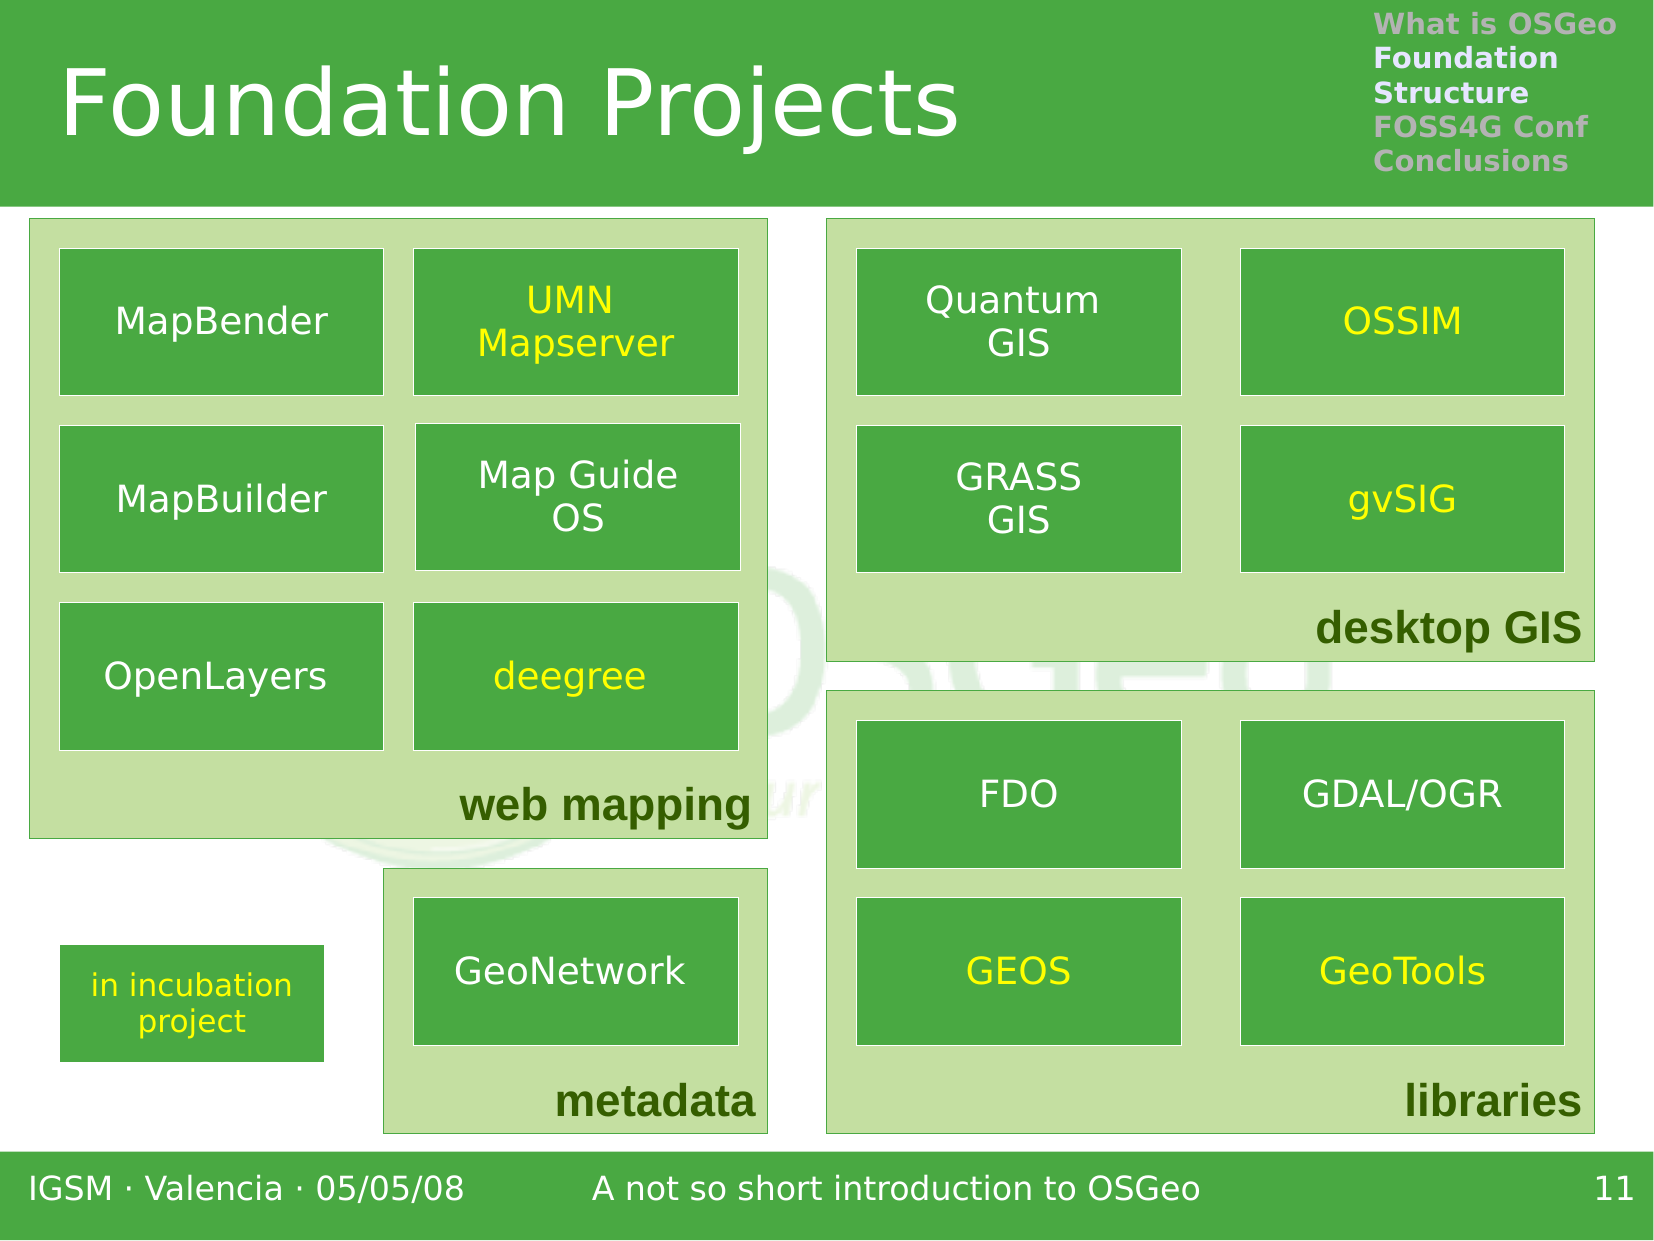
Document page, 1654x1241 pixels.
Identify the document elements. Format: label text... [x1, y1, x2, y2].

text_box [826, 690, 1595, 1134]
text_box libraries [1269, 1074, 1595, 1127]
text_box Map Guide OS [415, 423, 741, 571]
text_box GEOS [856, 897, 1182, 1046]
text_box [29, 218, 768, 839]
text_box web mapping [444, 771, 768, 839]
text_box metadata [442, 1074, 768, 1128]
text_box OpenLayers [59, 602, 384, 751]
text_box Quantum GIS [856, 248, 1182, 396]
text_box deegree [413, 602, 739, 751]
text_box MapBender [59, 248, 384, 396]
text_box OSSIM [1240, 248, 1565, 396]
text_box gvSIG [1240, 425, 1565, 573]
text_box MapBuilder [59, 425, 384, 573]
text_box GeoTools [1240, 897, 1565, 1046]
text_box in incubation project [59, 944, 325, 1063]
text_box What is OSGeo Foundation Structure FOSS4G Conf Conclusions [1358, 0, 1654, 207]
text_box desktop GIS [1269, 601, 1595, 655]
text_box [826, 218, 1595, 662]
text_box FDO [856, 720, 1182, 869]
title Foundation Projects [59, 29, 1358, 178]
text_box UMN Mapserver [413, 248, 739, 396]
text_box [383, 868, 768, 1134]
picture [197, 413, 1447, 910]
text_box GRASS GIS [856, 425, 1182, 573]
text_box GeoNetwork [413, 897, 739, 1046]
text_box GDAL/OGR [1240, 720, 1565, 869]
